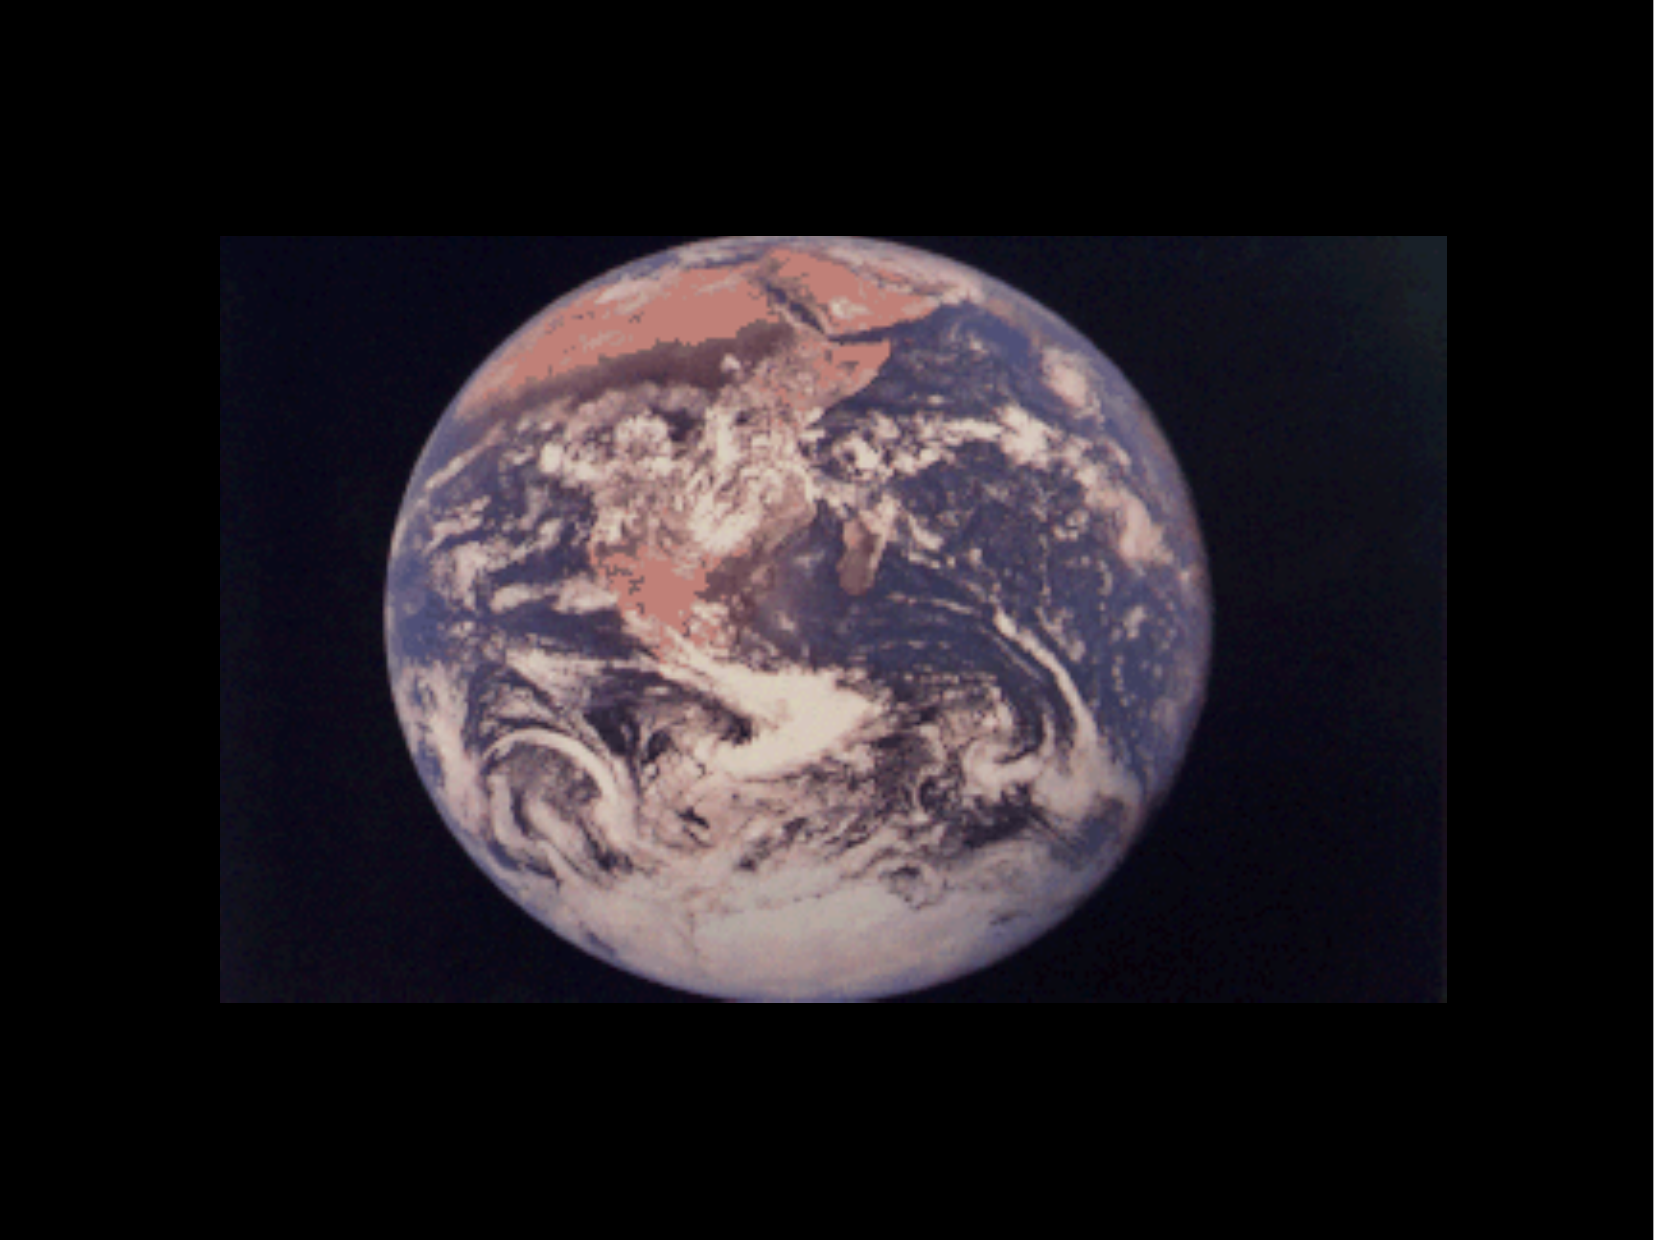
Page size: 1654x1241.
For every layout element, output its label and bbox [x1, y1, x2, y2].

picture [220, 236, 1447, 1003]
